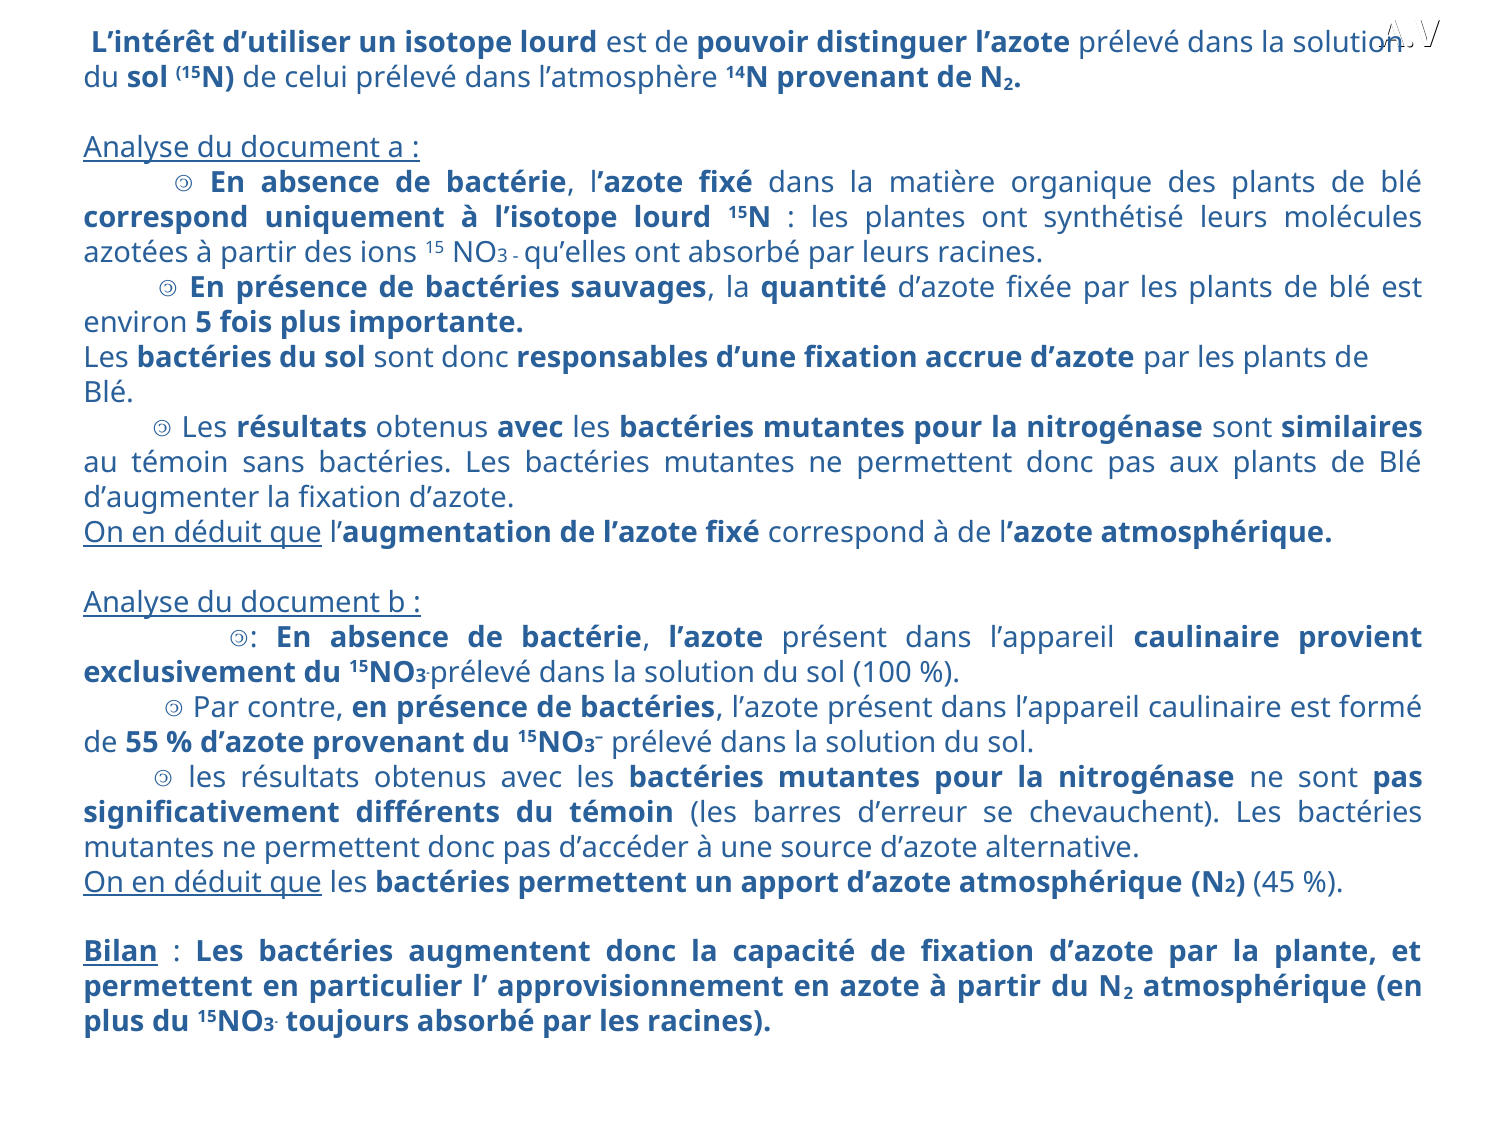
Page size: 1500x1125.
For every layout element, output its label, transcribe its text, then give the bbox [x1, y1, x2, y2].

text_box A.V [1363, 1, 1488, 63]
text_box L’intérêt d’utiliser un isotope lourd est de pouvoir distinguer l’azote prélevé dans la solution du sol (15N) de celui prélevé dans l’atmosphère 14N provenant de N2. Analyse du document a :  En absence de bactérie, l’azote fixé dans la matière organique des plants de blé correspond uniquement à l’isotope lourd 15N : les plantes ont synthétisé leurs molécules azotées à partir des ions 15 NO3 - qu’elles ont absorbé par leurs racines.  En présence de bactéries sauvages, la quantité d’azote fixée par les plants de blé est environ 5 fois plus importante. Les bactéries du sol sont donc responsables d’une fixation accrue d’azote par les plants de Blé.  Les résultats obtenus avec les bactéries mutantes pour la nitrogénase sont similaires au témoin sans bactéries. Les bactéries mutantes ne permettent donc pas aux plants de Blé d’augmenter la fixation d’azote. On en déduit que l’augmentation de l’azote fixé correspond à de l’azote atmosphérique. Analyse du document b : : En absence de bactérie, l’azote présent dans l’appareil caulinaire provient exclusivement du 15NO3-prélevé dans la solution du sol (100 %).  Par contre, en présence de bactéries, l’azote présent dans l’appareil caulinaire est formé de 55 % d’azote provenant du 15NO3– prélevé dans la solution du sol.  les résultats obtenus avec les bactéries mutantes pour la nitrogénase ne sont pas significativement différents du témoin (les barres d’erreur se chevauchent). Les bactéries mutantes ne permettent donc pas d’accéder à une source d’azote alternative. On en déduit que les bactéries permettent un apport d’azote atmosphérique (N2) (45 %). Bilan : Les bactéries augmentent donc la capacité de fixation d’azote par la plante, et permettent en particulier l’ approvisionnement en azote à partir du N2 atmosphérique (en plus du 15NO3- toujours absorbé par les racines). [68, 16, 1438, 1125]
